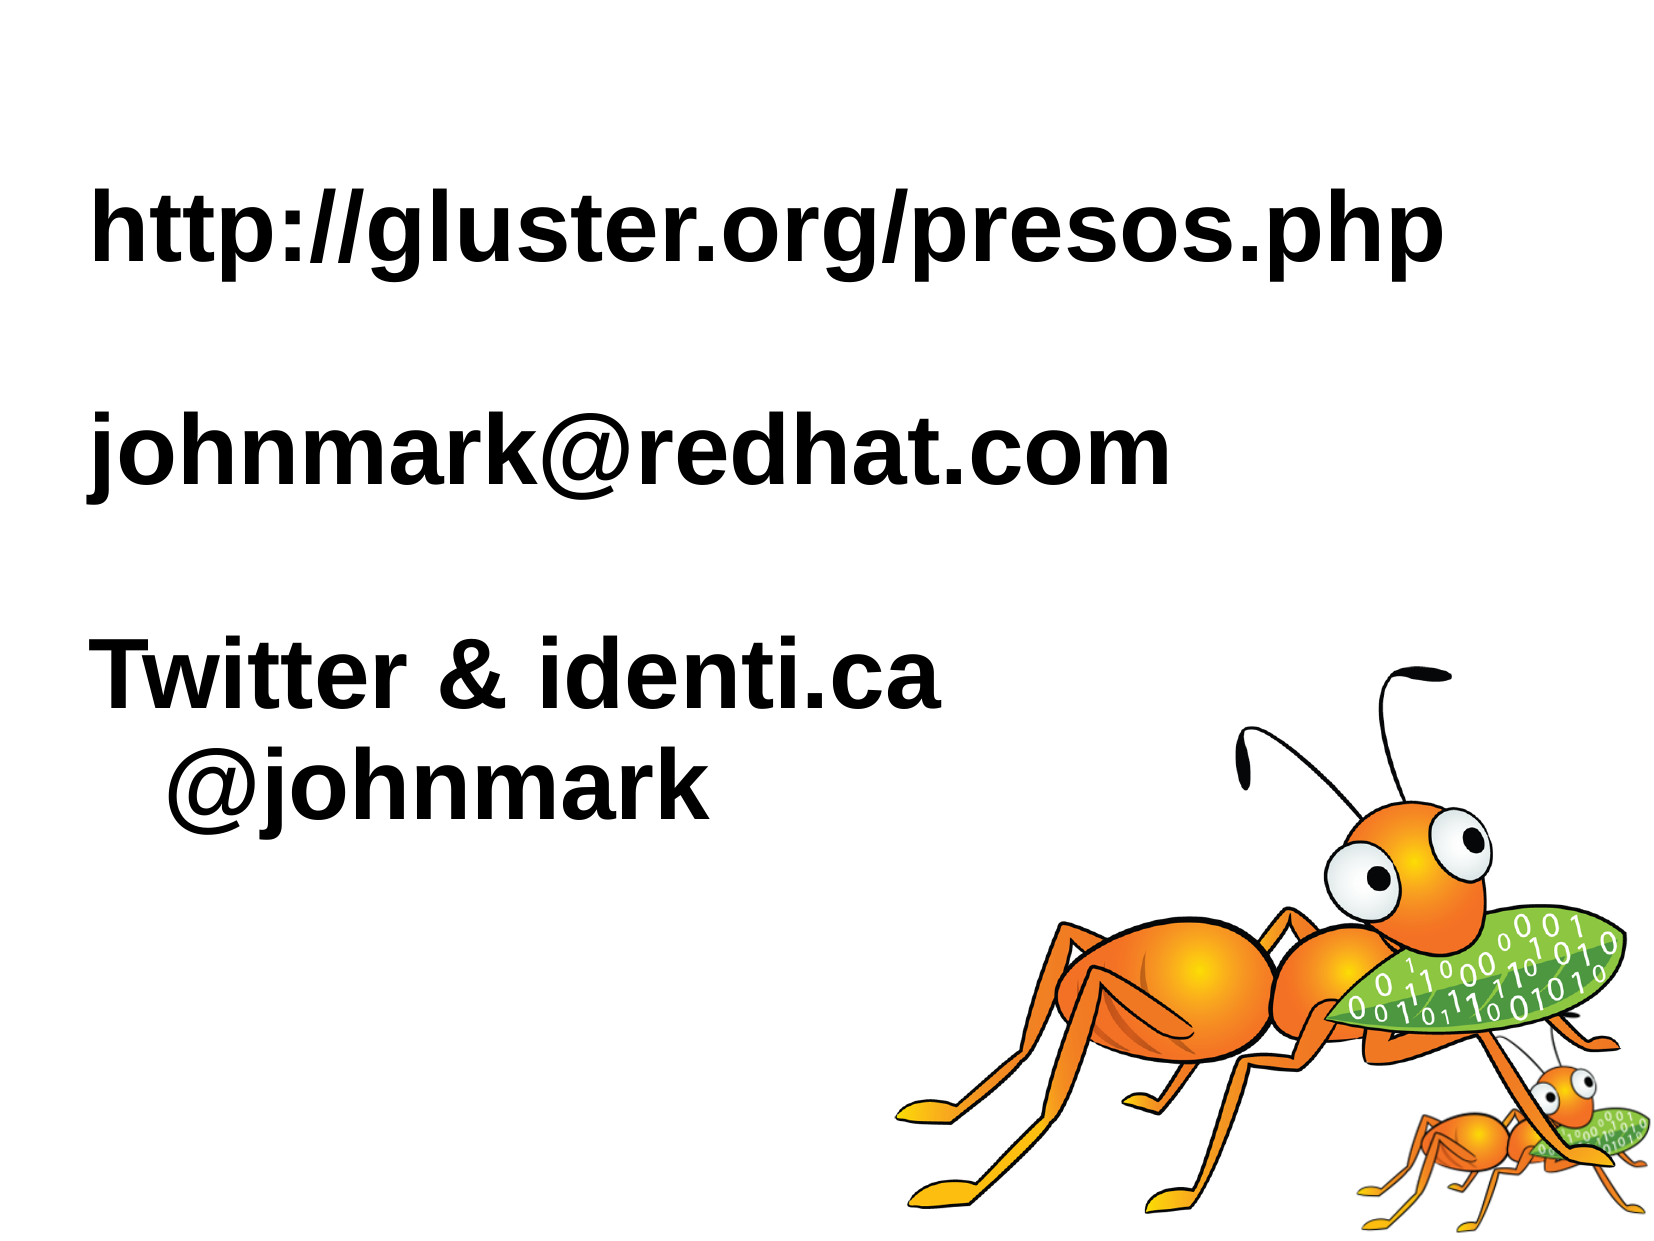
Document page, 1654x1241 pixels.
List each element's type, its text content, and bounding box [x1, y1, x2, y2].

subtitle http://gluster.org/presos.php johnmark@redhat.com Twitter & identi.ca @johnmark [88, 170, 1577, 842]
picture [885, 659, 1654, 1235]
